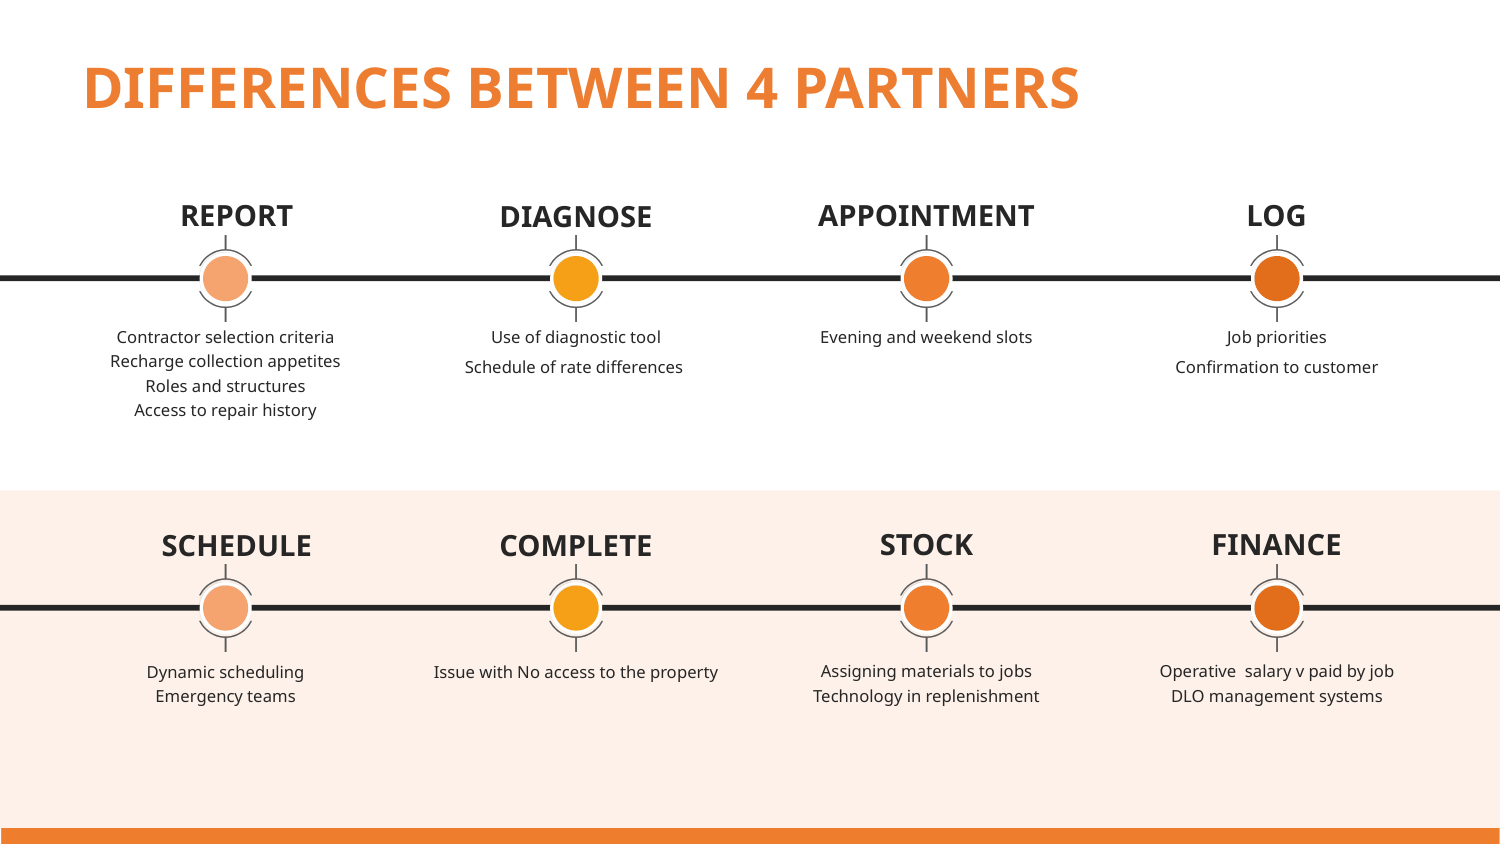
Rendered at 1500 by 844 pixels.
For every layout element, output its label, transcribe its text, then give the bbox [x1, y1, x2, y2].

picture [1250, 235, 1304, 322]
text_box FINANCE [1192, 493, 1362, 594]
text_box Operative salary v paid by job DLO management systems [1119, 655, 1435, 734]
text_box LOG [1192, 164, 1362, 265]
text_box [603, 275, 900, 282]
text_box REPORT [115, 188, 359, 242]
text_box Evening and weekend slots [750, 321, 1103, 437]
picture [1250, 564, 1304, 652]
text_box [1254, 256, 1300, 302]
text_box Issue with No access to the property [418, 655, 734, 742]
text_box [203, 256, 249, 302]
picture [900, 235, 953, 322]
text_box COMPLETE [454, 495, 698, 595]
text_box Dynamic scheduling Emergency teams [67, 655, 384, 742]
text_box [252, 275, 549, 282]
picture [199, 235, 252, 322]
text_box Assigning materials to jobs Technology in replenishment [768, 655, 1085, 734]
picture [549, 564, 603, 652]
text_box DIFFERENCES BETWEEN 4 PARTNERS [71, 46, 1424, 135]
picture [900, 564, 953, 652]
text_box Use of diagnostic tool Schedule of rate differences [445, 321, 707, 437]
text_box [0, 490, 1500, 828]
text_box Job priorities Confirmation to customer [1110, 321, 1444, 409]
text_box Contractor selection criteria Recharge collection appetites Roles and structures Access to repair history [41, 321, 410, 447]
text_box [1304, 275, 1500, 282]
picture [549, 235, 603, 322]
picture [199, 564, 252, 652]
text_box SCHEDULE [115, 517, 359, 572]
text_box [553, 256, 599, 302]
text_box STOCK [796, 494, 1057, 594]
text_box DIAGNOSE [454, 165, 698, 266]
text_box [904, 256, 950, 302]
text_box [953, 275, 1250, 282]
text_box [0, 275, 199, 282]
picture [0, 828, 1500, 844]
text_box APPOINTMENT [796, 164, 1057, 265]
